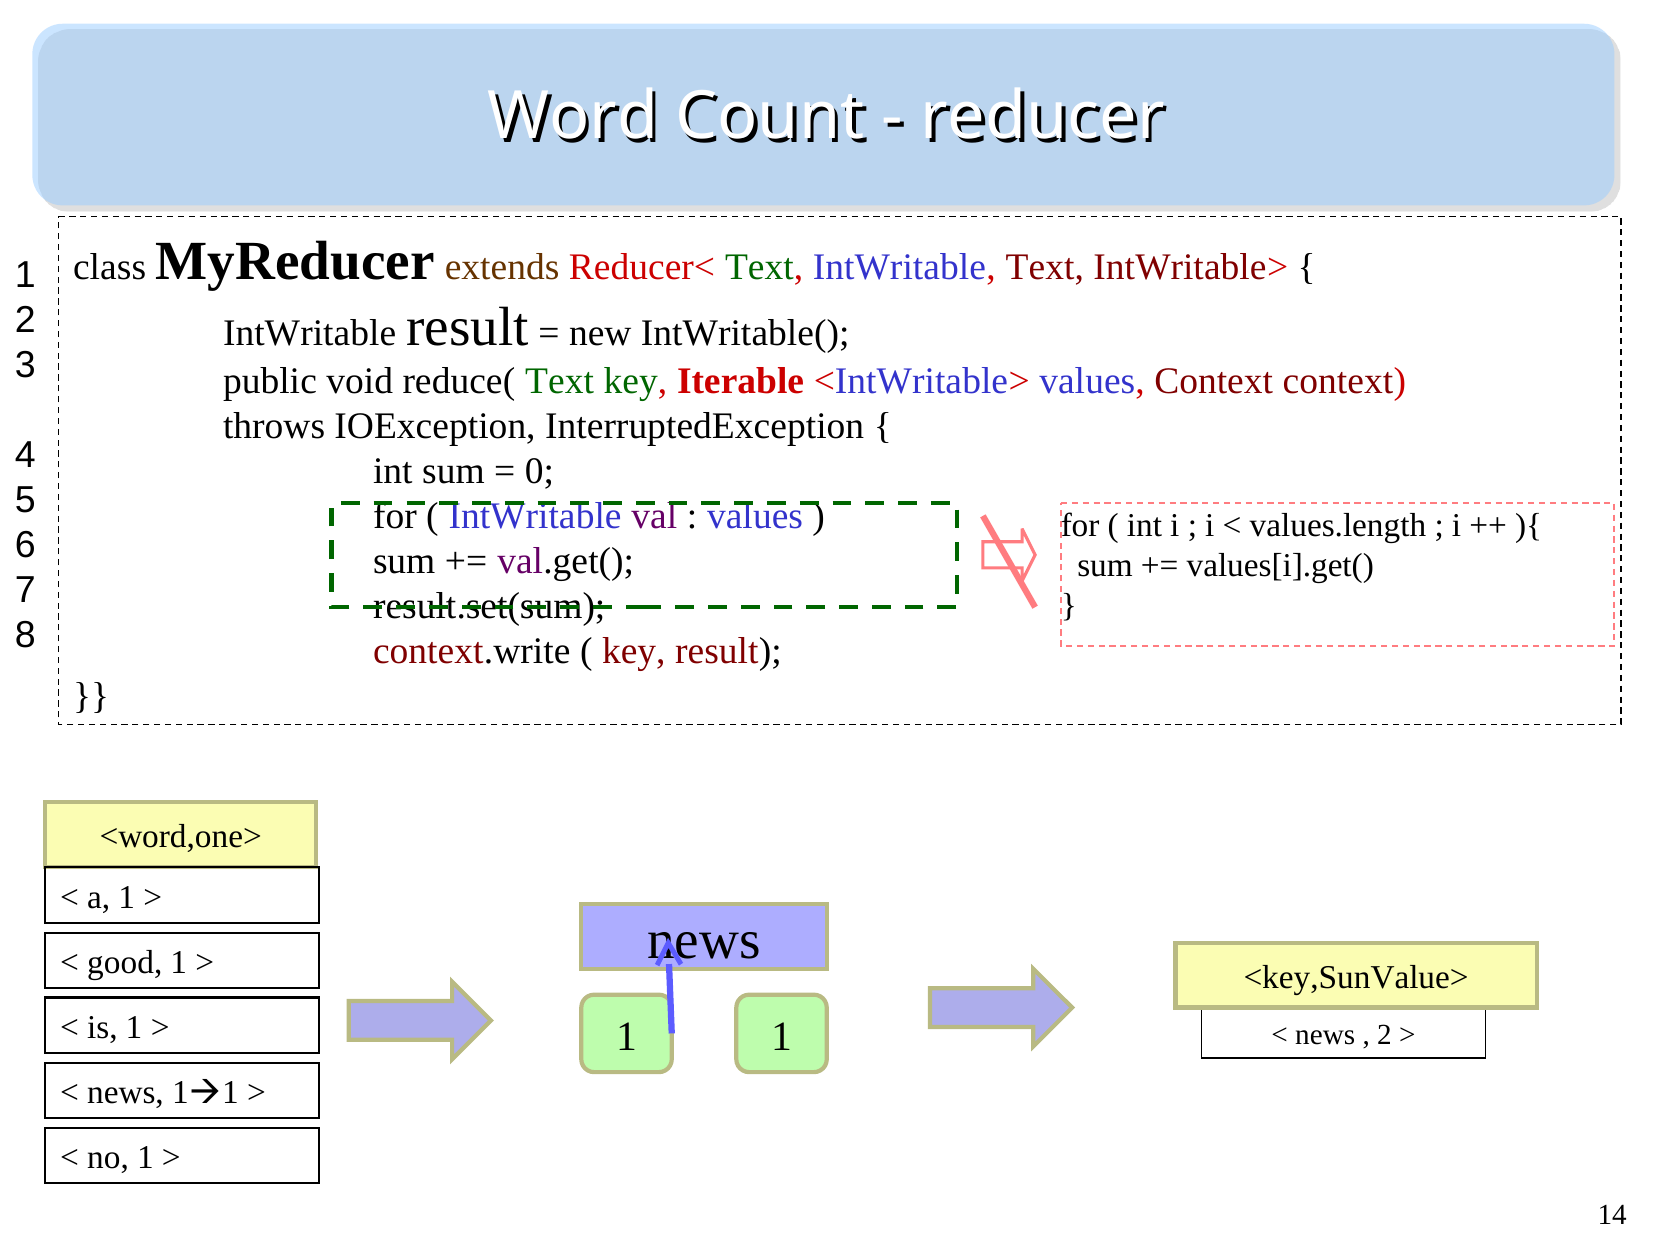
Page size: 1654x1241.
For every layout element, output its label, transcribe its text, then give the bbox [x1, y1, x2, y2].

text_box < a, 1 > [45, 867, 319, 923]
text_box class MyReducer extends Reducer< Text, IntWritable, Text, IntWritable> { IntWritable result = new IntWritable(); public void reduce( Text key, Iterable <IntWritable> values, Context context) throws IOException, InterruptedException { int sum = 0; for ( IntWritable val : values ) sum += val.get(); result.set(sum); context.write ( key, result); }} [58, 216, 1622, 725]
text_box < no, 1 > [45, 1127, 319, 1184]
text_box <word,one> [45, 802, 317, 867]
text_box news [581, 904, 827, 969]
text_box [32, 23, 1615, 206]
text_box [1002, 528, 1036, 579]
text_box <key,SunValue> [1175, 942, 1538, 1008]
text_box 1 [736, 994, 827, 1073]
text_box < news, 11 > [45, 1062, 319, 1119]
text_box < is, 1 > [45, 997, 319, 1053]
text_box for ( int i ; i < values.length ; i ++ ){ sum += values[i].get() } [1060, 502, 1615, 647]
title Word Count - reducer [123, 34, 1530, 191]
text_box [982, 541, 1008, 568]
text_box [930, 968, 1073, 1047]
text_box < good, 1 > [45, 932, 319, 988]
text_box 1 [581, 994, 672, 1073]
text_box [348, 981, 491, 1060]
text_box 1 2 3 4 5 6 7 8 [0, 242, 79, 663]
text_box < news , 2 > [1201, 1008, 1486, 1058]
